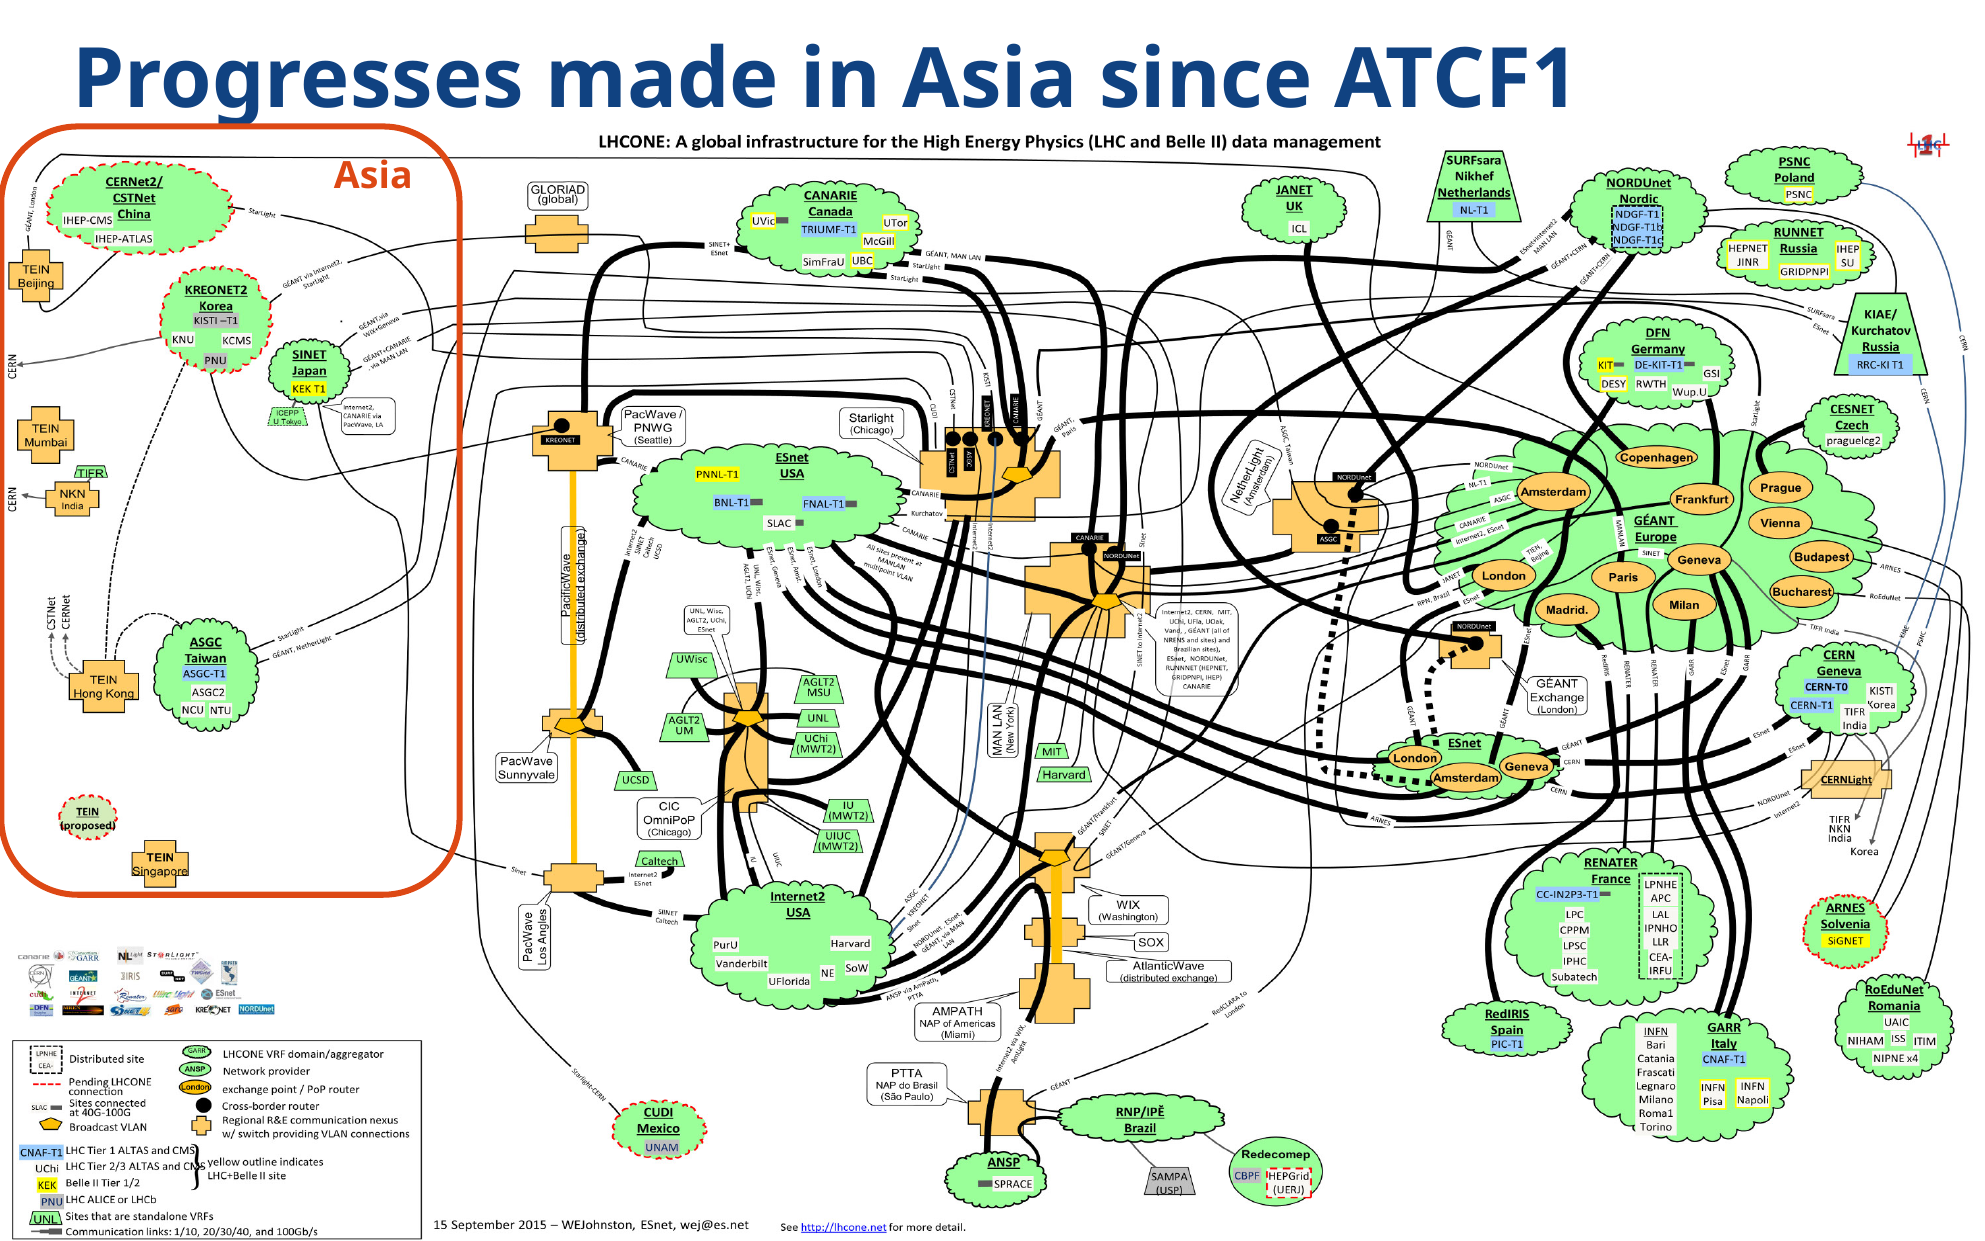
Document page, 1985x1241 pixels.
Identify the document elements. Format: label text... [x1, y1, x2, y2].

title Progresses made in Asia since ATCF1 [72, 0, 1834, 126]
text_box Asia [319, 141, 571, 208]
picture [1, 126, 1978, 1241]
picture [5, 130, 456, 891]
picture [1, 126, 54, 178]
